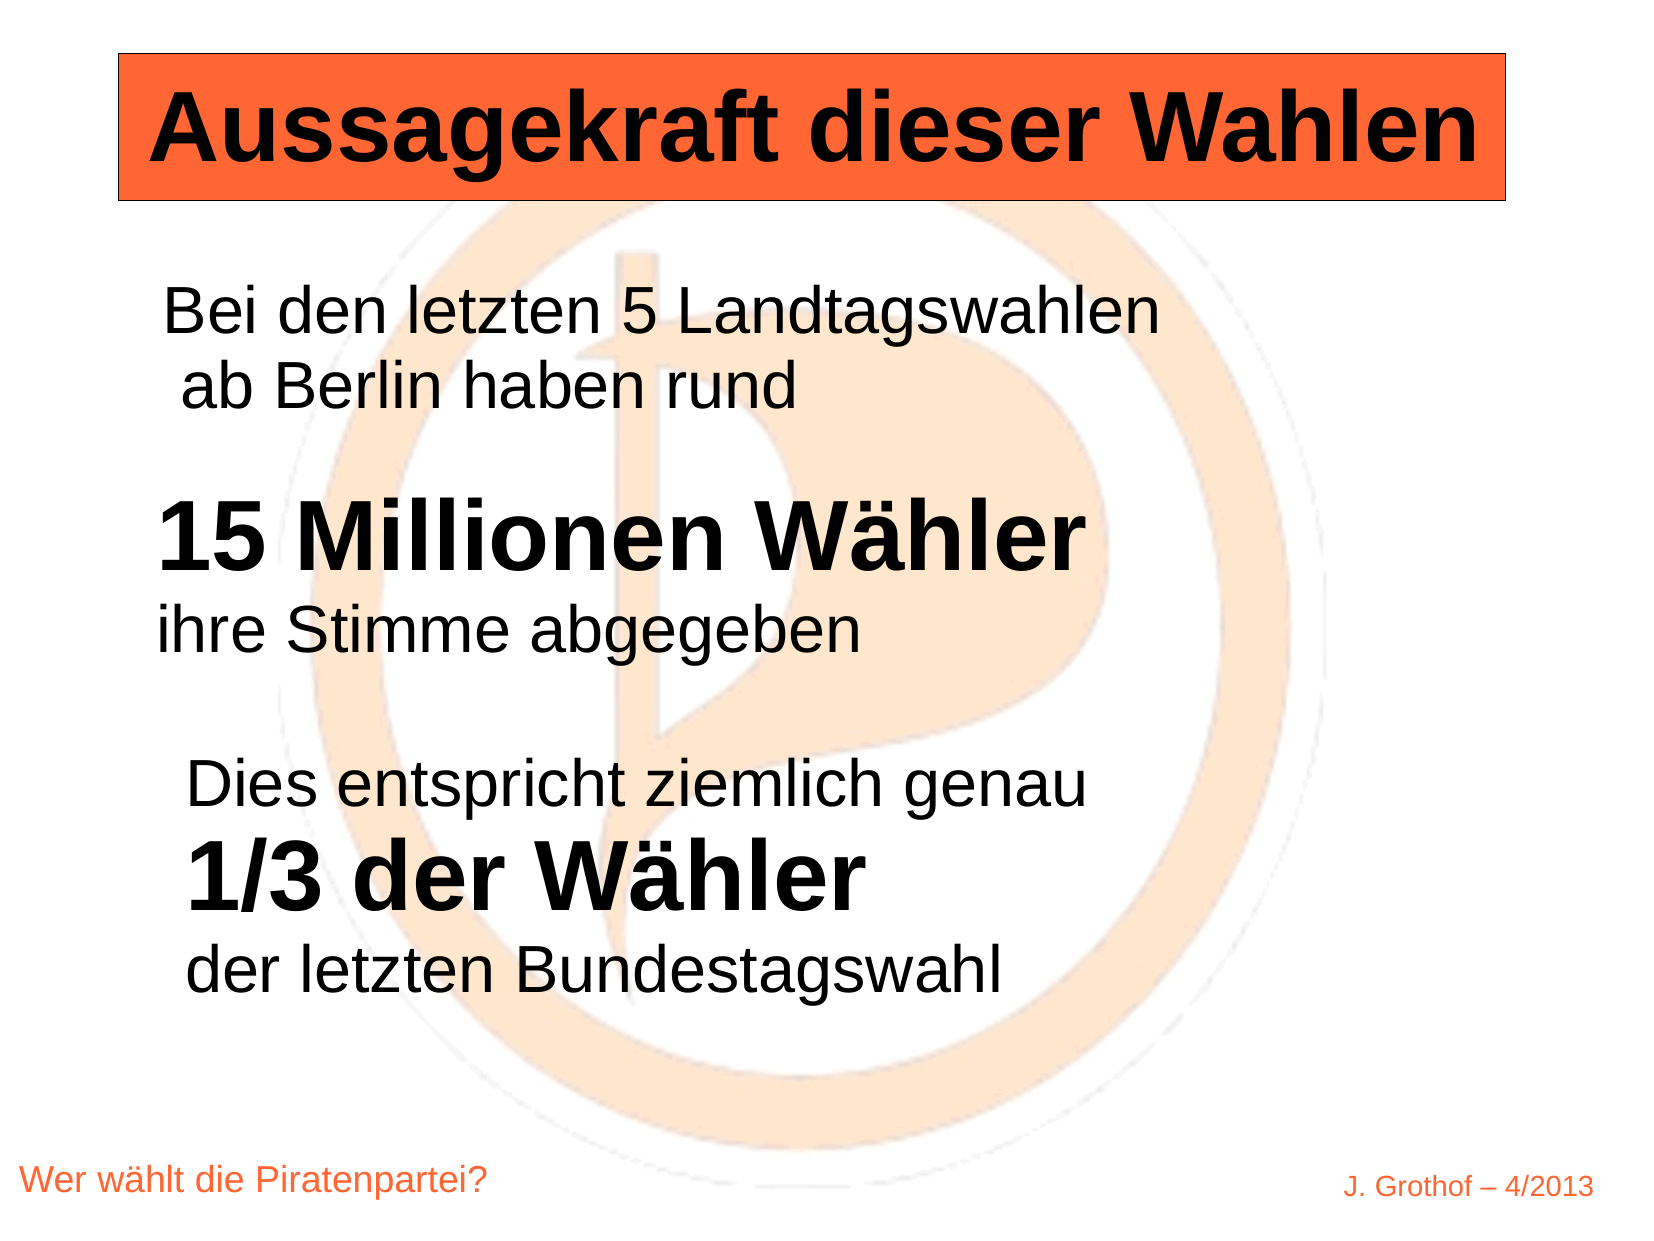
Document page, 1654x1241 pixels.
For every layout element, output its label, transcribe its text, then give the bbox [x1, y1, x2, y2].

text_box 15 Millionen Wähler ihre Stimme abgegeben [141, 472, 1123, 674]
text_box Wer wählt die Piratenpartei? [3, 1151, 503, 1211]
text_box Dies entspricht ziemlich genau 1/3 der Wähler der letzten Bundestagswahl [170, 738, 1123, 1015]
text_box [118, 53, 1506, 201]
text_box Bei den letzten 5 Landtagswahlen ab Berlin haben rund [147, 265, 1177, 431]
picture [0, 0, 1654, 1241]
text_box Aussagekraft dieser Wahlen [132, 63, 1521, 191]
